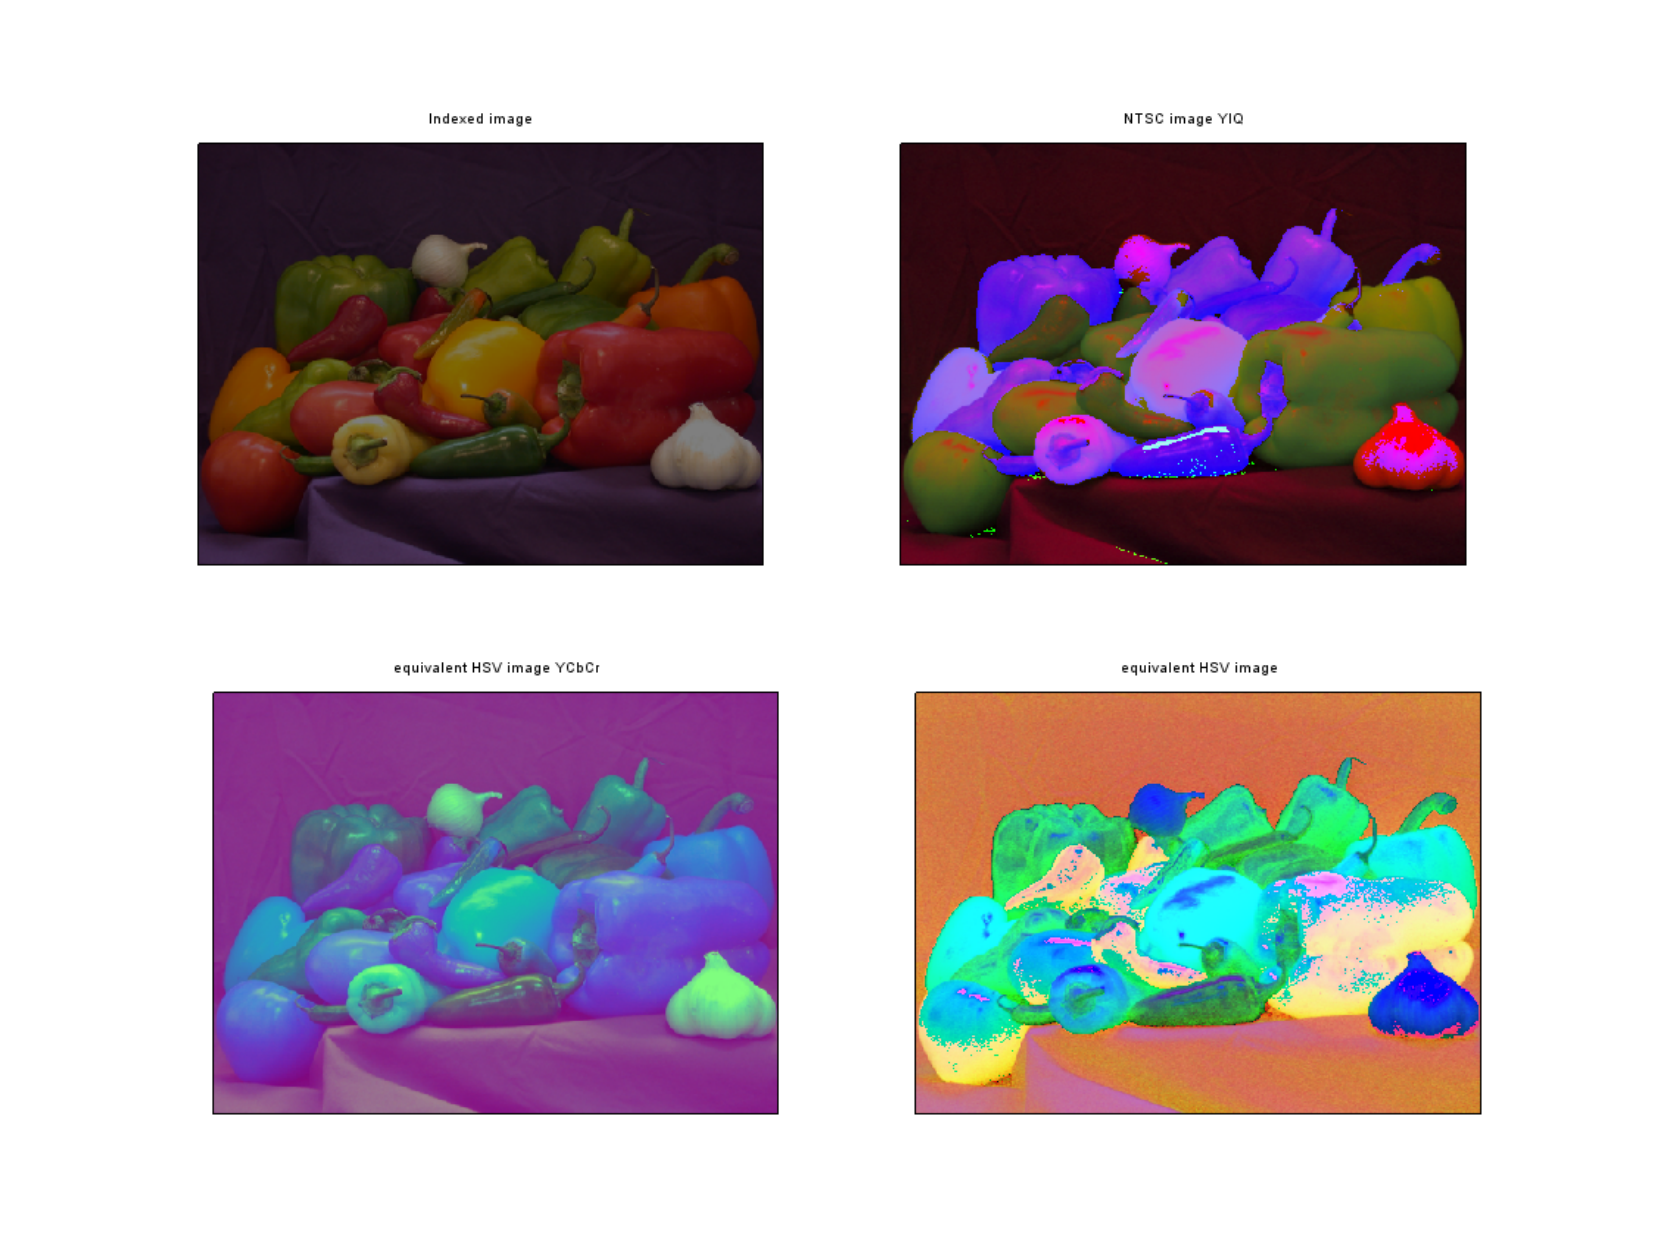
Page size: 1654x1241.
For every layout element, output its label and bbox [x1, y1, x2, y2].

picture [105, 74, 1576, 1186]
